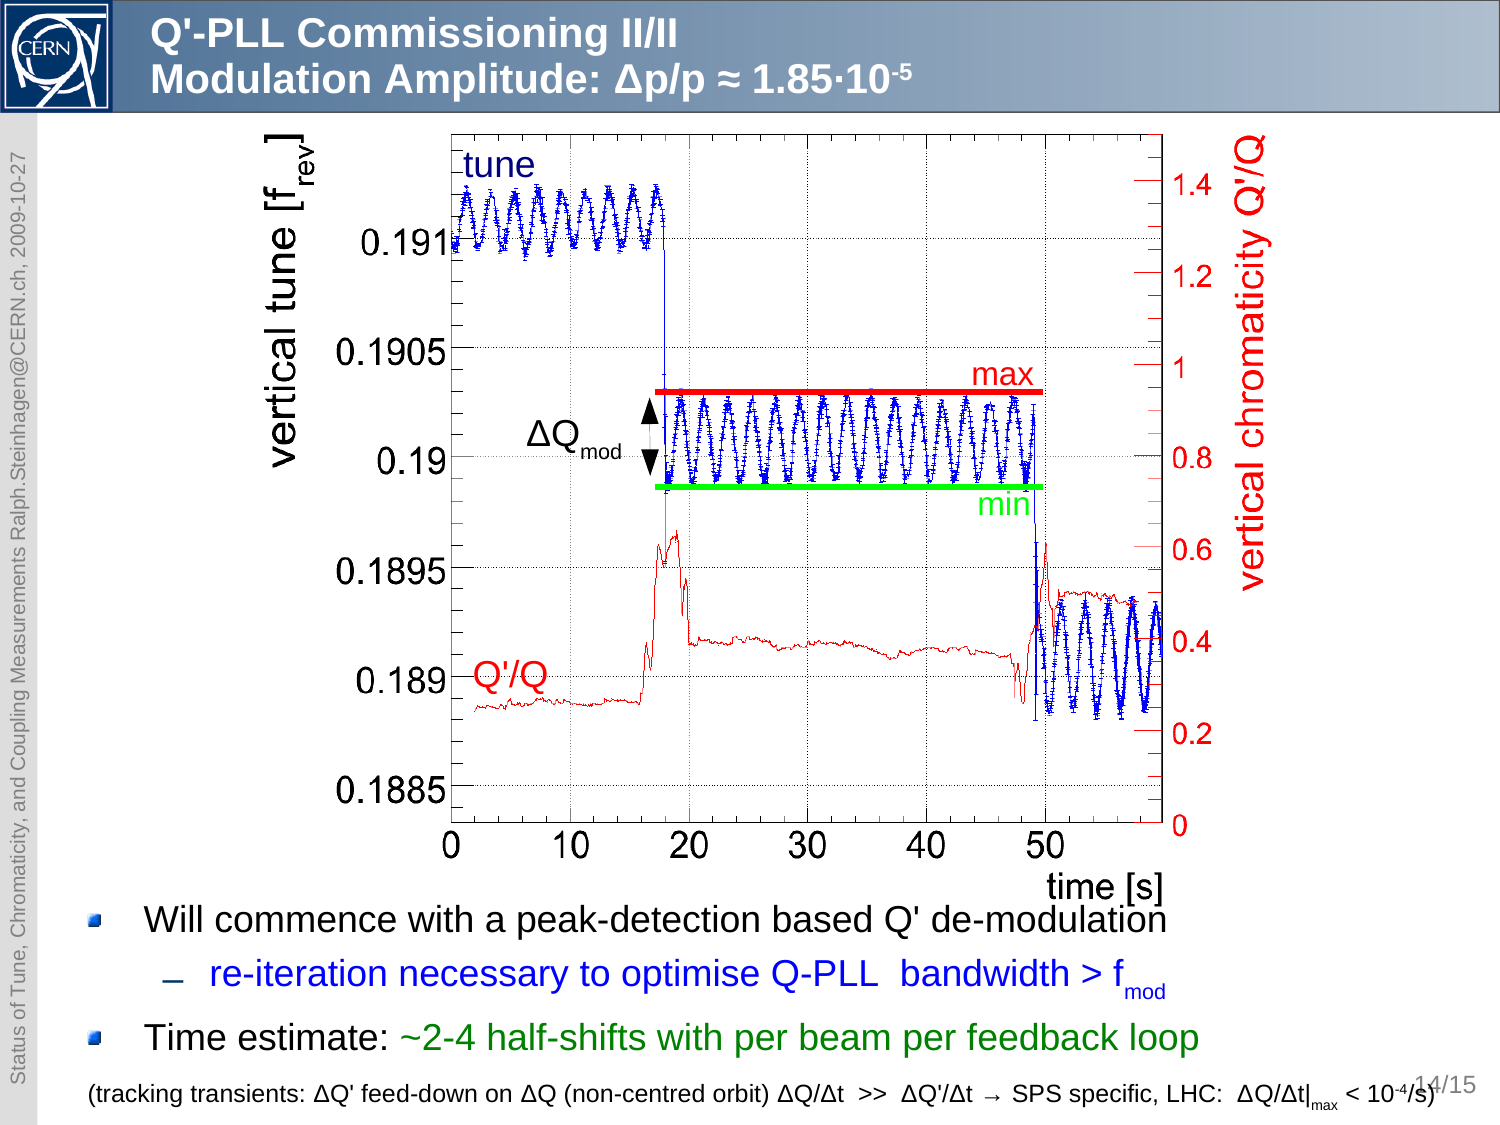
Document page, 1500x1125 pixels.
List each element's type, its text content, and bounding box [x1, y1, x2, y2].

title Q'-PLL Commissioning II/II Modulation Amplitude: Δp/p ≈ 1.85∙10-5 [150, 0, 1201, 113]
text_box max [956, 347, 1050, 400]
picture [0, 0, 113, 113]
text_box min [962, 477, 1047, 530]
text_box ΔQmod [511, 405, 643, 472]
picture [238, 118, 1300, 897]
text_box Q'/Q [458, 645, 571, 703]
list Will commence with a peak-detection based Q' de-modulation re-iteration necessary to optimise Q-PLL bandwidth > fmod Time estimate: ~2-4 half-shifts with per beam per feedback loop (tracking transients: ΔQ' feed-down on ΔQ (non-centred orbit) ΔQ/Δt >> ΔQ'/Δt → SPS specific, LHC: ΔQ/Δt|max < 10-4/s) [87, 897, 1438, 1114]
text_box tune [448, 136, 571, 193]
